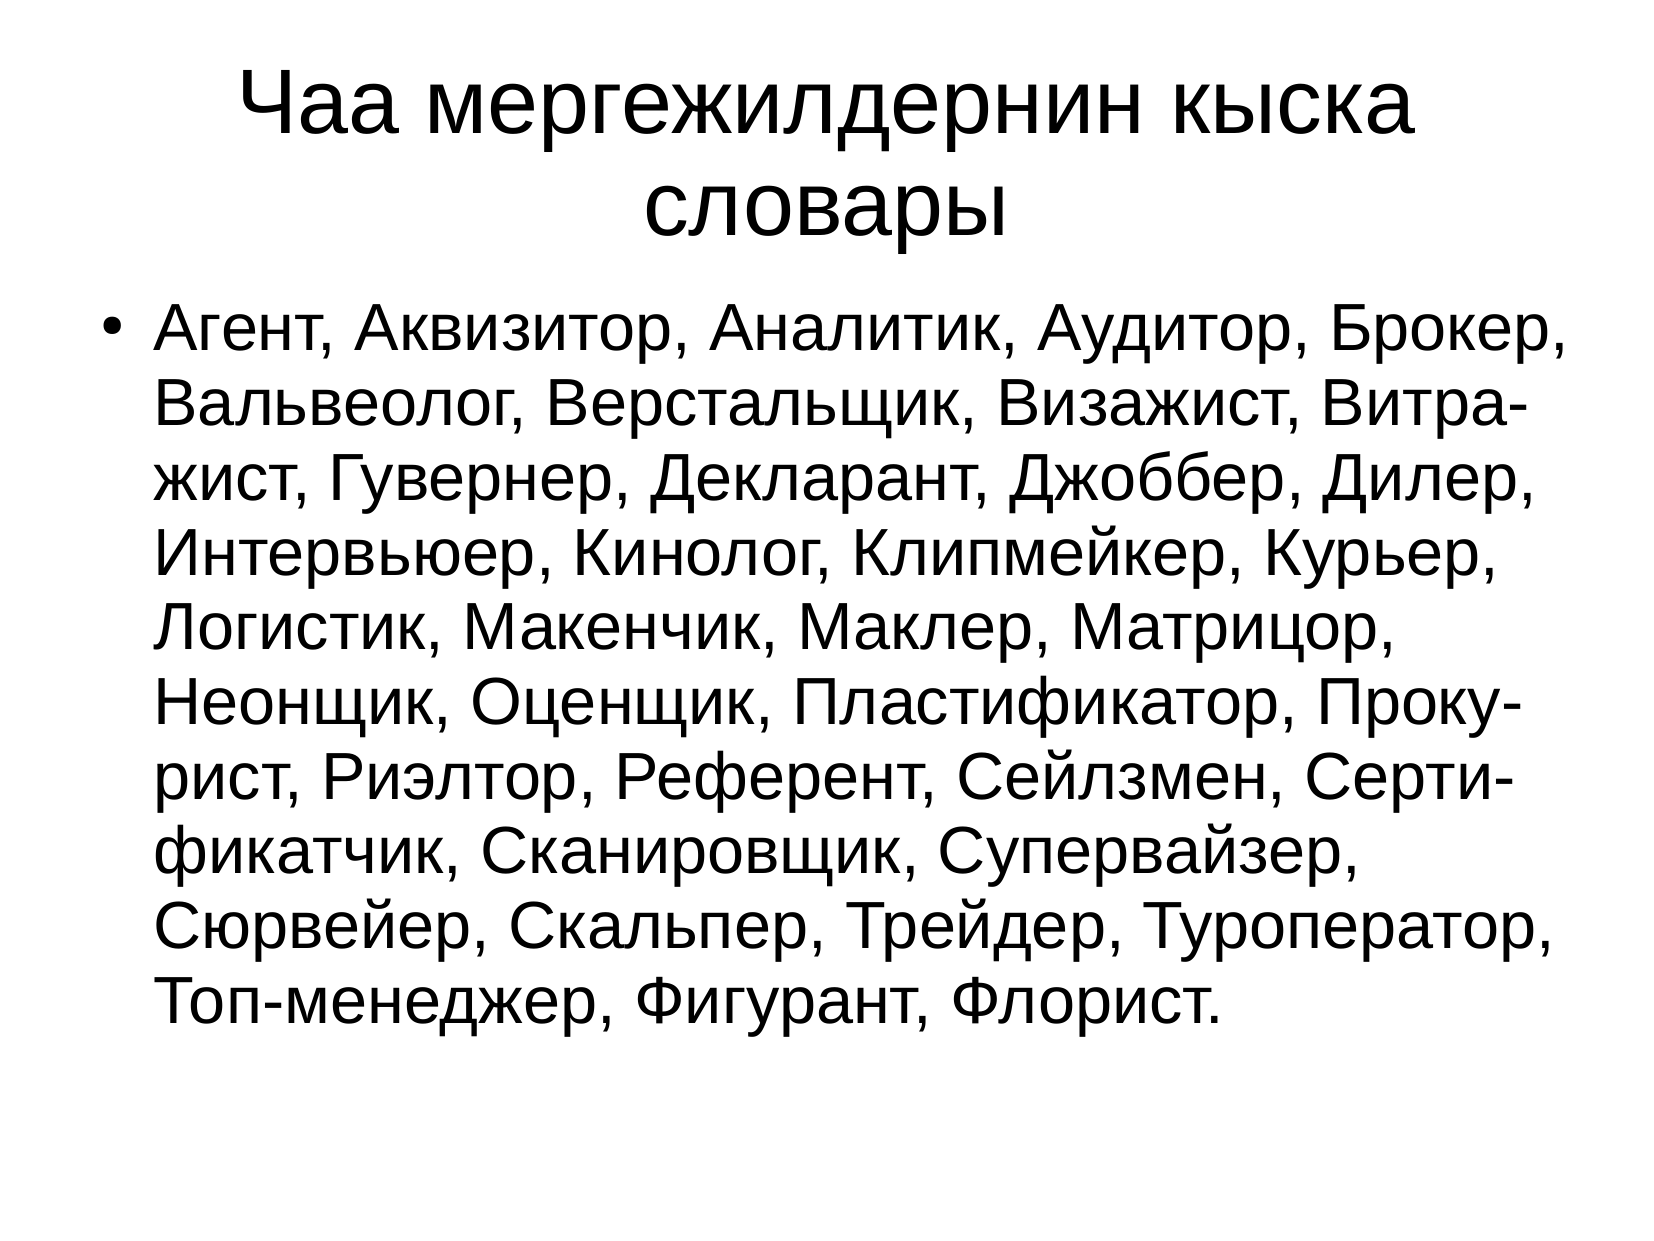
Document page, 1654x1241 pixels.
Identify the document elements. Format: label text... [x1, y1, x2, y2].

title Чаа мергежилдернин кыска словары [82, 50, 1571, 256]
list Агент, Аквизитор, Аналитик, Аудитор, Брокер, Вальвеолог, Верстальщик, Визажист, Витра-жист, Гувернер, Декларант, Джоббер, Дилер, Интервьюер, Кинолог, Клипмейкер, Курьер, Логистик, Макенчик, Маклер, Матрицор, Неонщик, Оценщик, Пластификатор, Проку-рист, Риэлтор, Референт, Сейлзмен, Серти-фикатчик, Сканировщик, Супервайзер, Сюрвейер, Скальпер, Трейдер, Туроператор, Топ-менеджер, Фигурант, Флорист. [82, 290, 1571, 1094]
